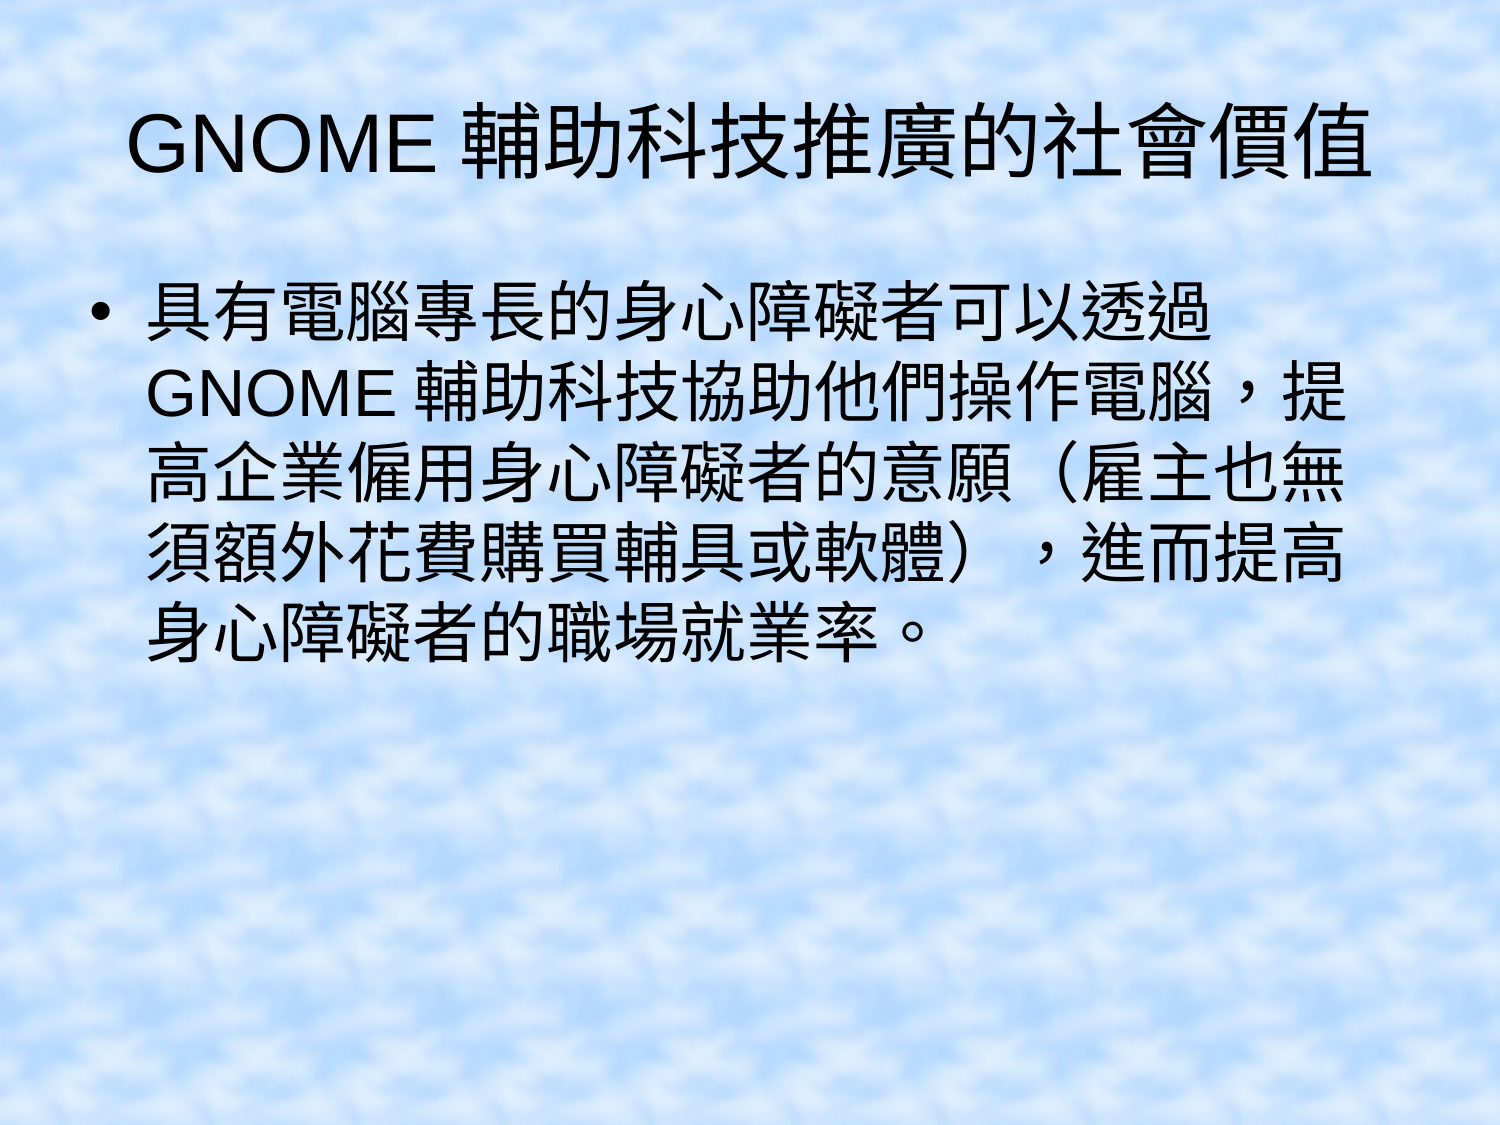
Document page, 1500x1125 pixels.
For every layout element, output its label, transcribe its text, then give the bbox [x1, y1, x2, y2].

title GNOME輔助科技推廣的社會價值 [75, 20, 1426, 257]
list 具有電腦專長的身心障礙者可以透過GNOME輔助科技協助他們操作電腦，提高企業僱用身心障礙者的意願（雇主也無須額外花費購買輔具或軟體），進而提高身心障礙者的職場就業率。 [75, 262, 1426, 1006]
picture [0, 0, 1500, 1125]
